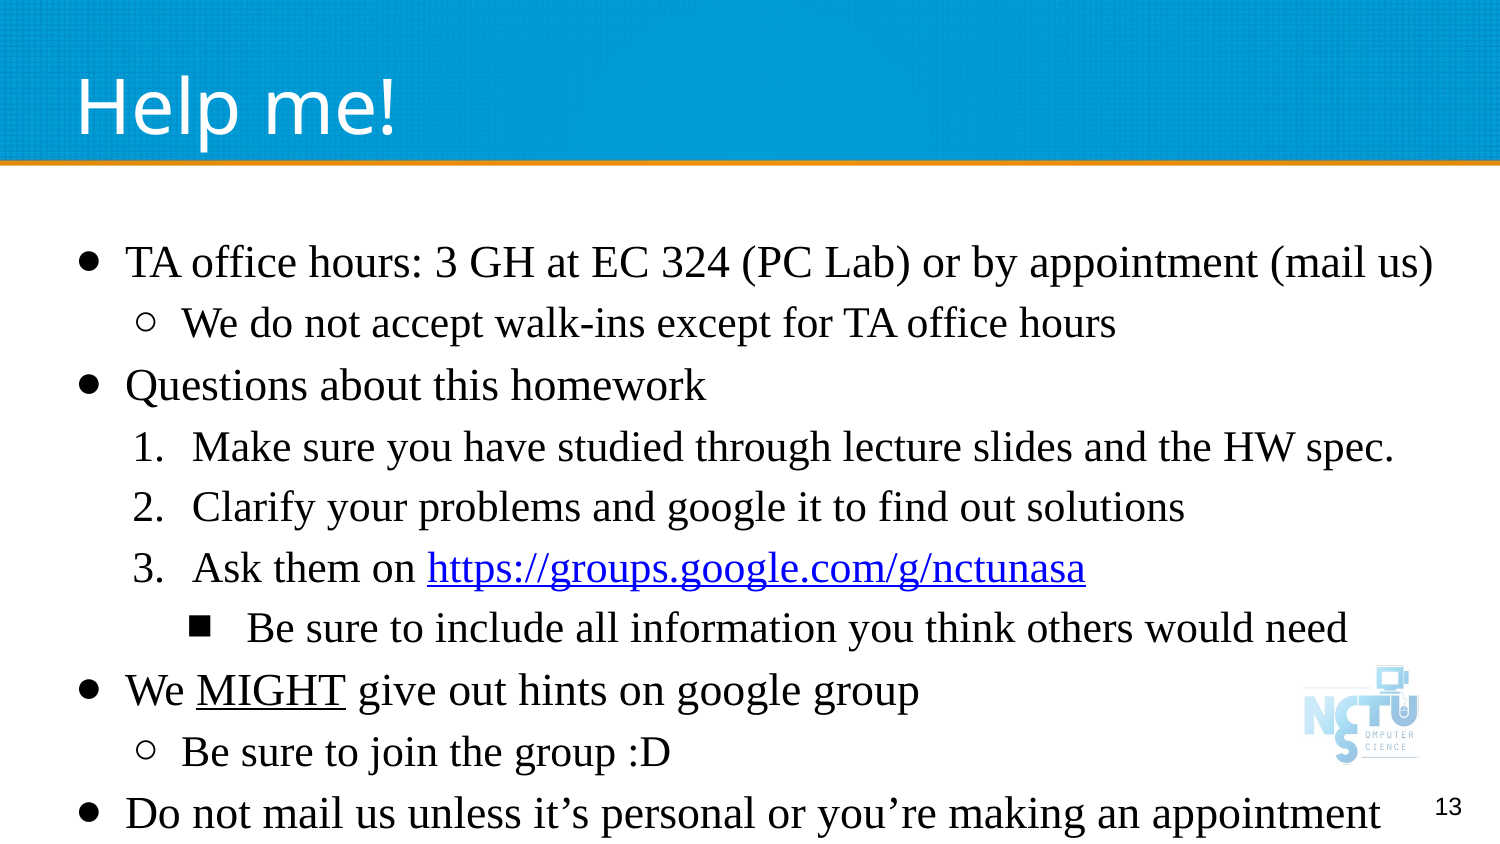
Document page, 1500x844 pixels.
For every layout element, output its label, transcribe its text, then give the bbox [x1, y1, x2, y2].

slide_number <number> [1403, 779, 1494, 844]
list TA office hours: 3 GH at EC 324 (PC Lab) or by appointment (mail us) We do not accept walk-ins except for TA office hours Questions about this homework Make sure you have studied through lecture slides and the HW spec. Clarify your problems and google it to find out solutions Ask them on https://groups.google.com/g/nctunasa Be sure to include all information you think others would need We MIGHT give out hints on google group Be sure to join the group :D Do not mail us unless it’s personal or you’re making an appointment [70, 223, 1481, 700]
picture [0, 160, 1500, 844]
title Help me! [74, 33, 1425, 175]
